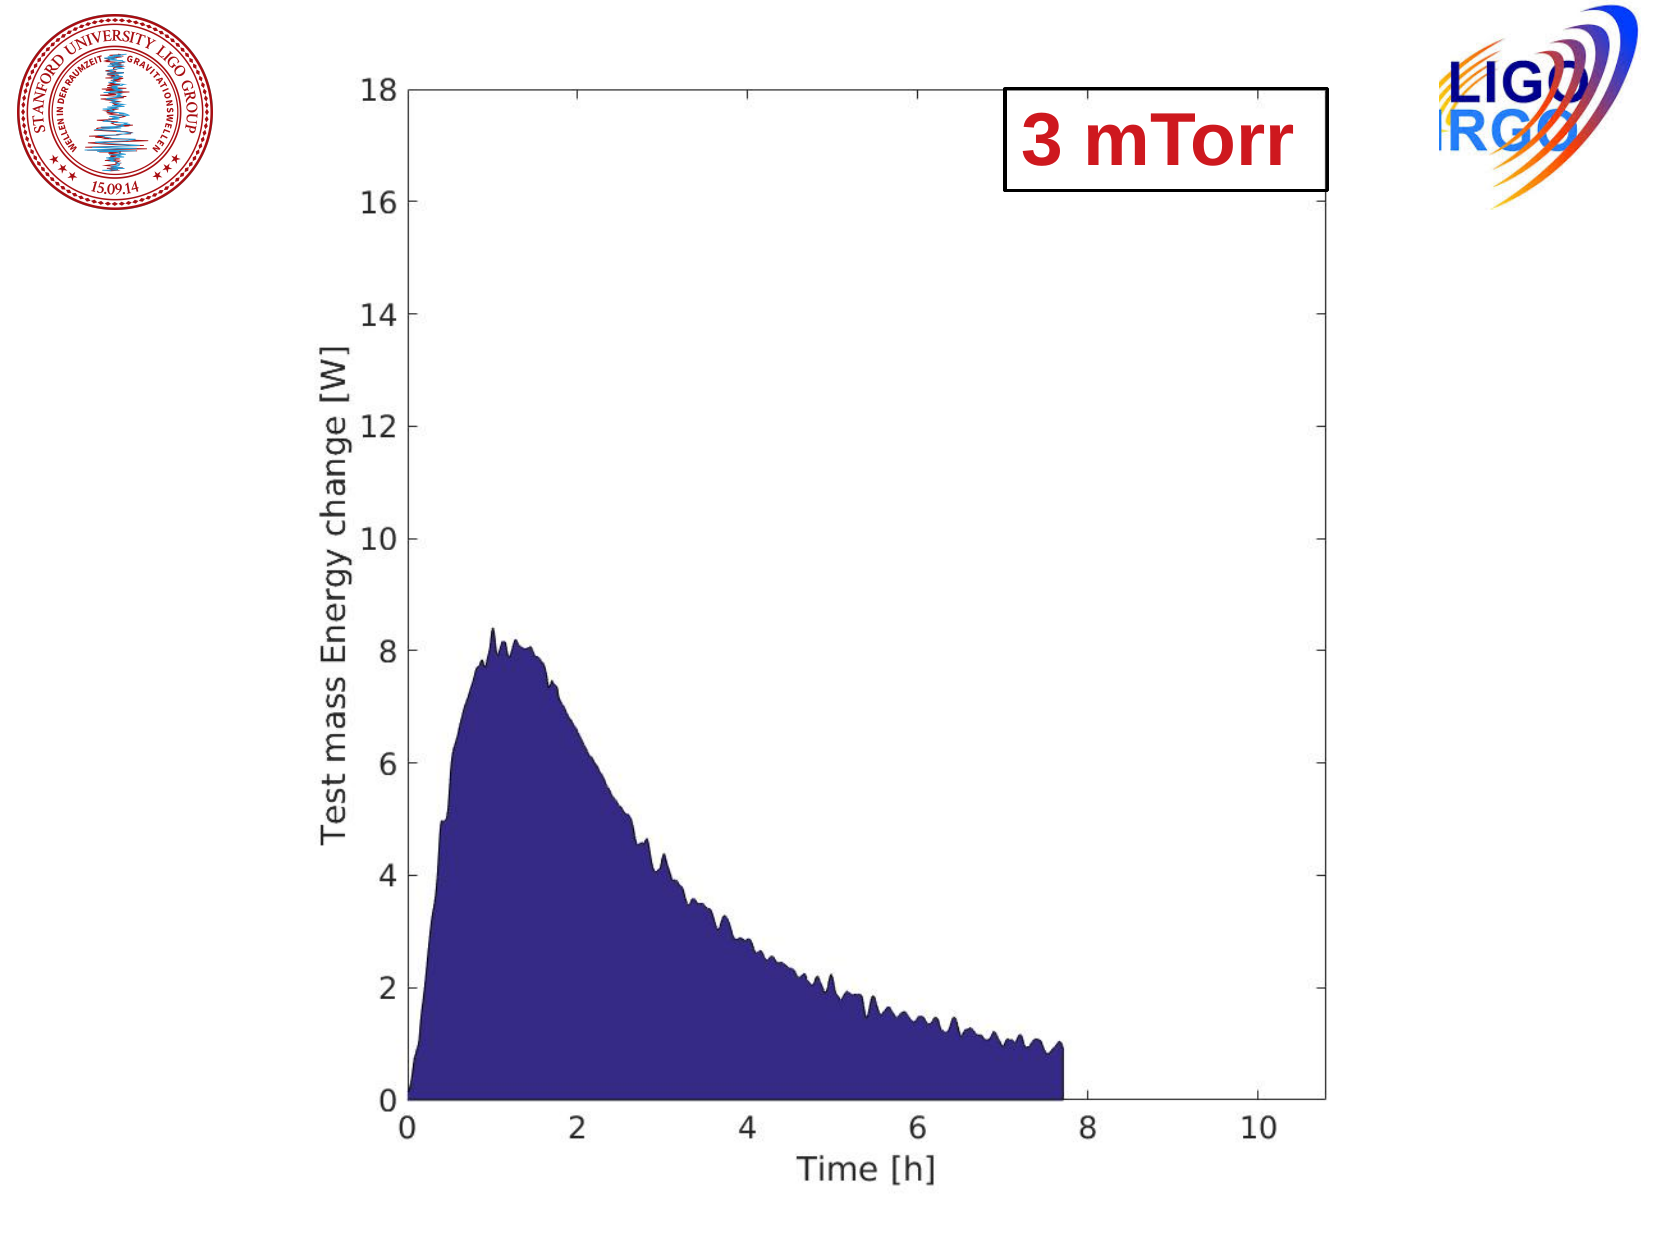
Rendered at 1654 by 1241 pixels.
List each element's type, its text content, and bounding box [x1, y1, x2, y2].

text_box 3 mTorr [1005, 88, 1328, 177]
picture [17, 14, 213, 210]
picture [253, 0, 1654, 1237]
